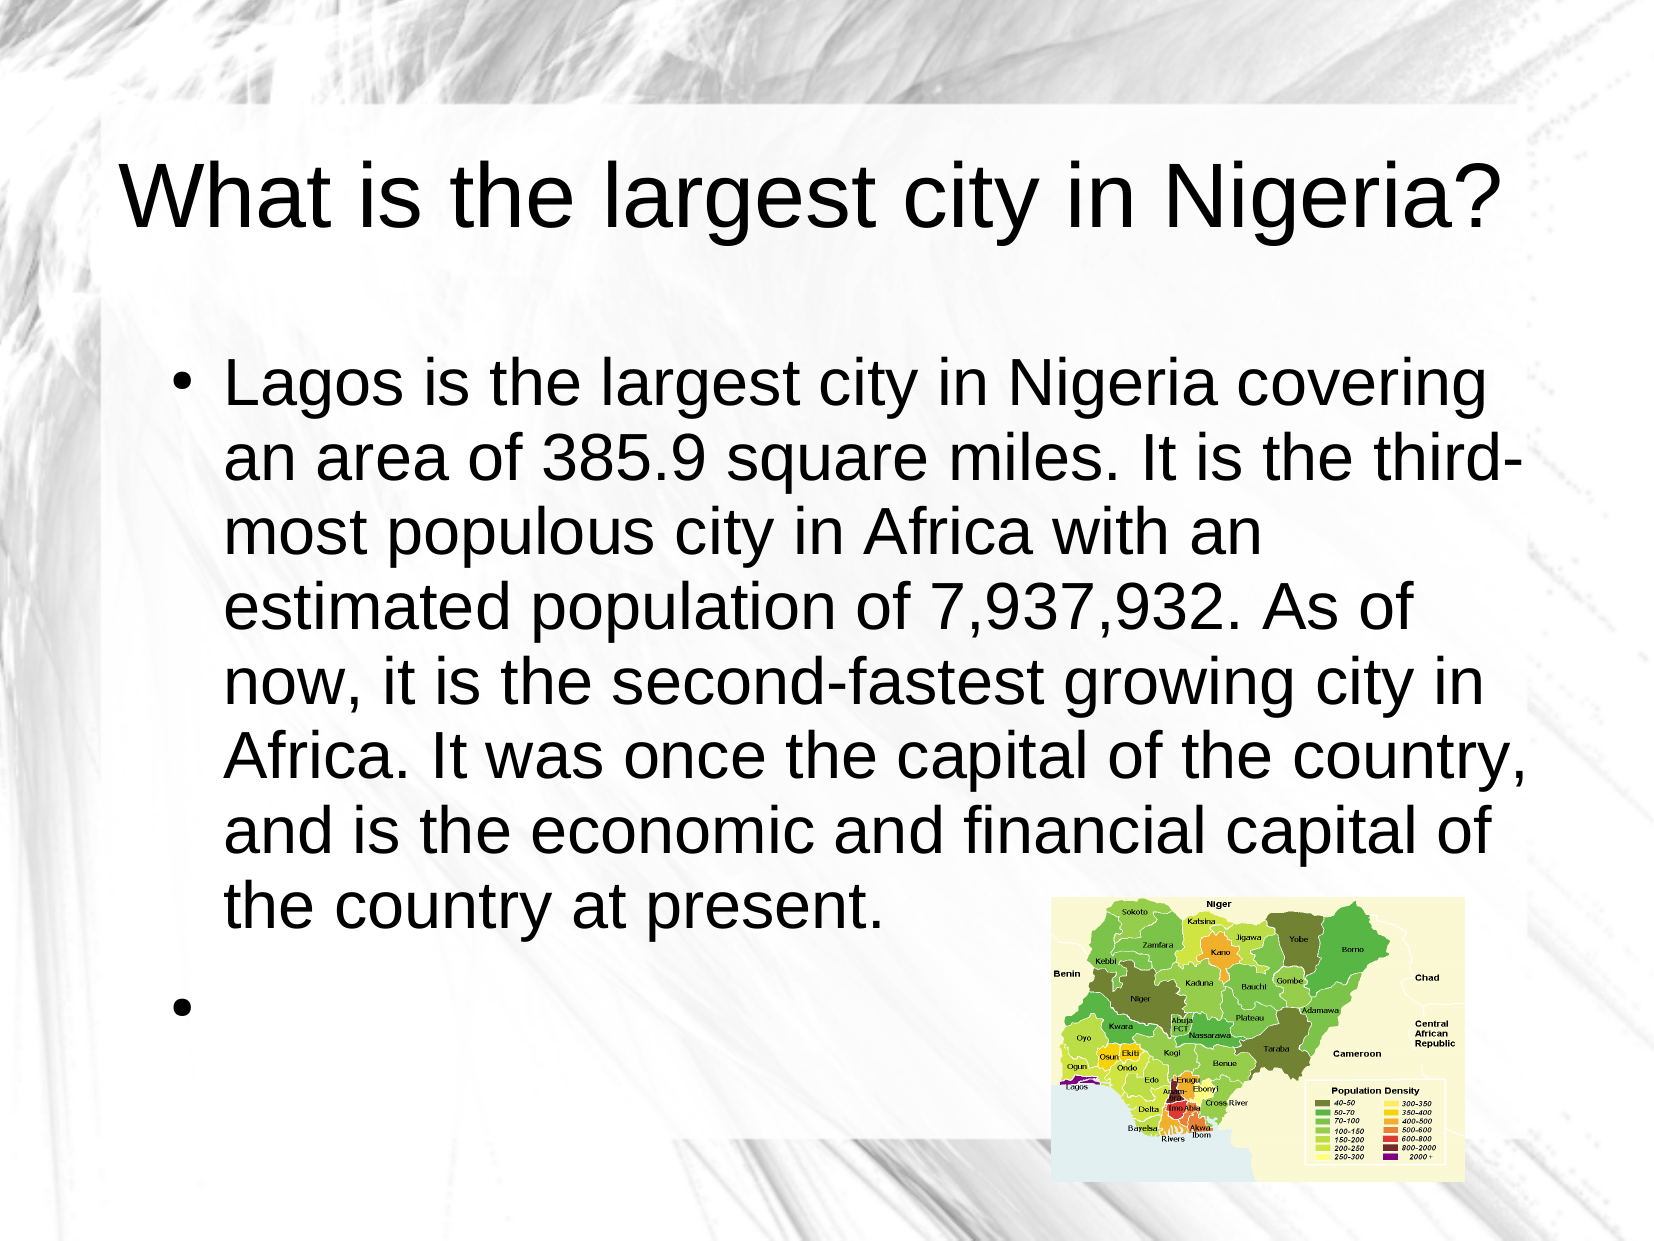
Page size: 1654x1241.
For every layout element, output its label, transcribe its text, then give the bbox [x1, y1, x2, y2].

list Lagos is the largest city in Nigeria covering an area of 385.9 square miles. It is the third-most populous city in Africa with an estimated population of 7,937,932. As of now, it is the second-fastest growing city in Africa. It was once the capital of the country, and is the economic and financial capital of the country at present. [152, 344, 1534, 1127]
picture [0, 0, 1654, 1241]
title What is the largest city in Nigeria? [118, 112, 1506, 281]
